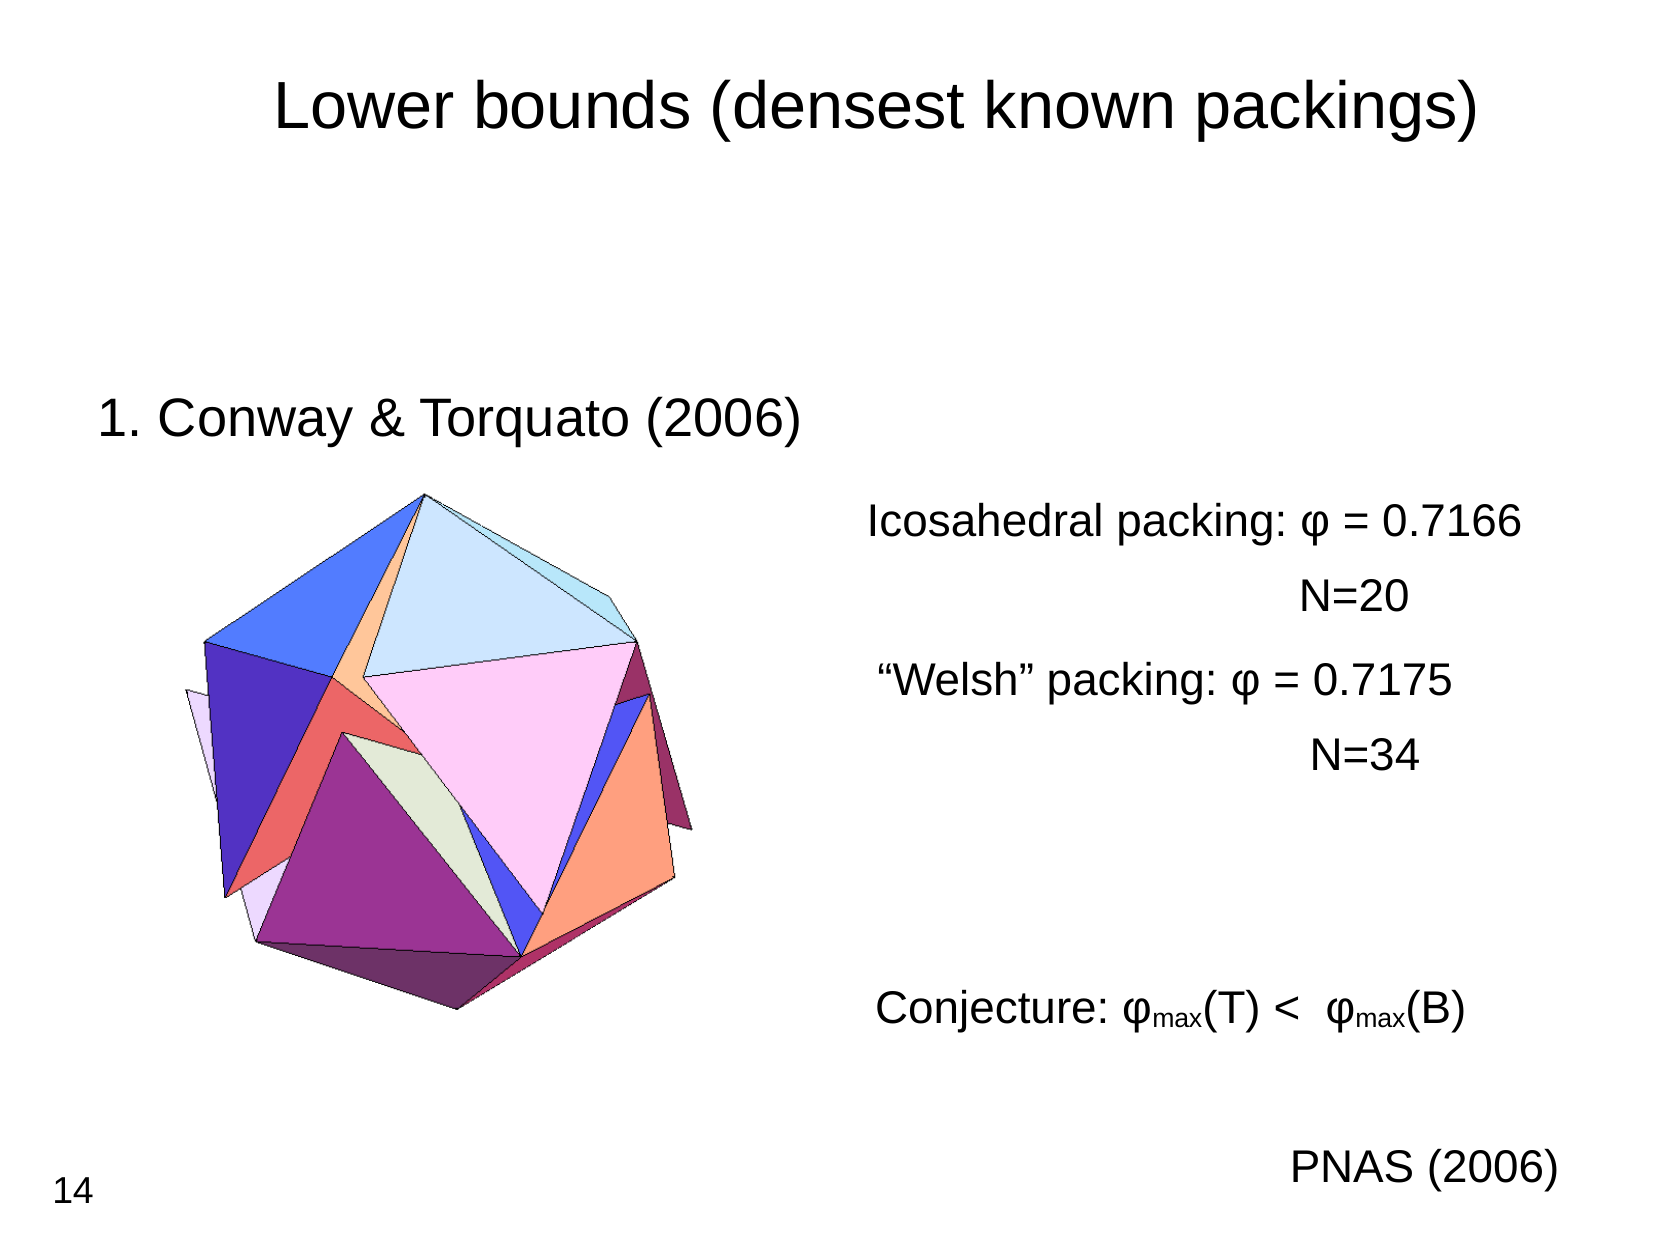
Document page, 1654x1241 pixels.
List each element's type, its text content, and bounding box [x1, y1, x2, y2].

picture [75, 449, 815, 1181]
text_box 1. Conway & Torquato (2006) [82, 379, 819, 456]
text_box N=34 [1294, 721, 1445, 788]
text_box Lower bounds (densest known packings) [258, 60, 1502, 151]
text_box PNAS (2006) [1275, 1133, 1575, 1201]
text_box 14 [37, 1162, 109, 1220]
text_box N=20 [1284, 562, 1435, 629]
text_box “Welsh” packing: φ = 0.7175 [862, 646, 1469, 713]
text_box Conjecture: φmax(T) < φmax(B) [860, 975, 1536, 1057]
text_box Icosahedral packing: φ = 0.7166 [851, 487, 1538, 554]
